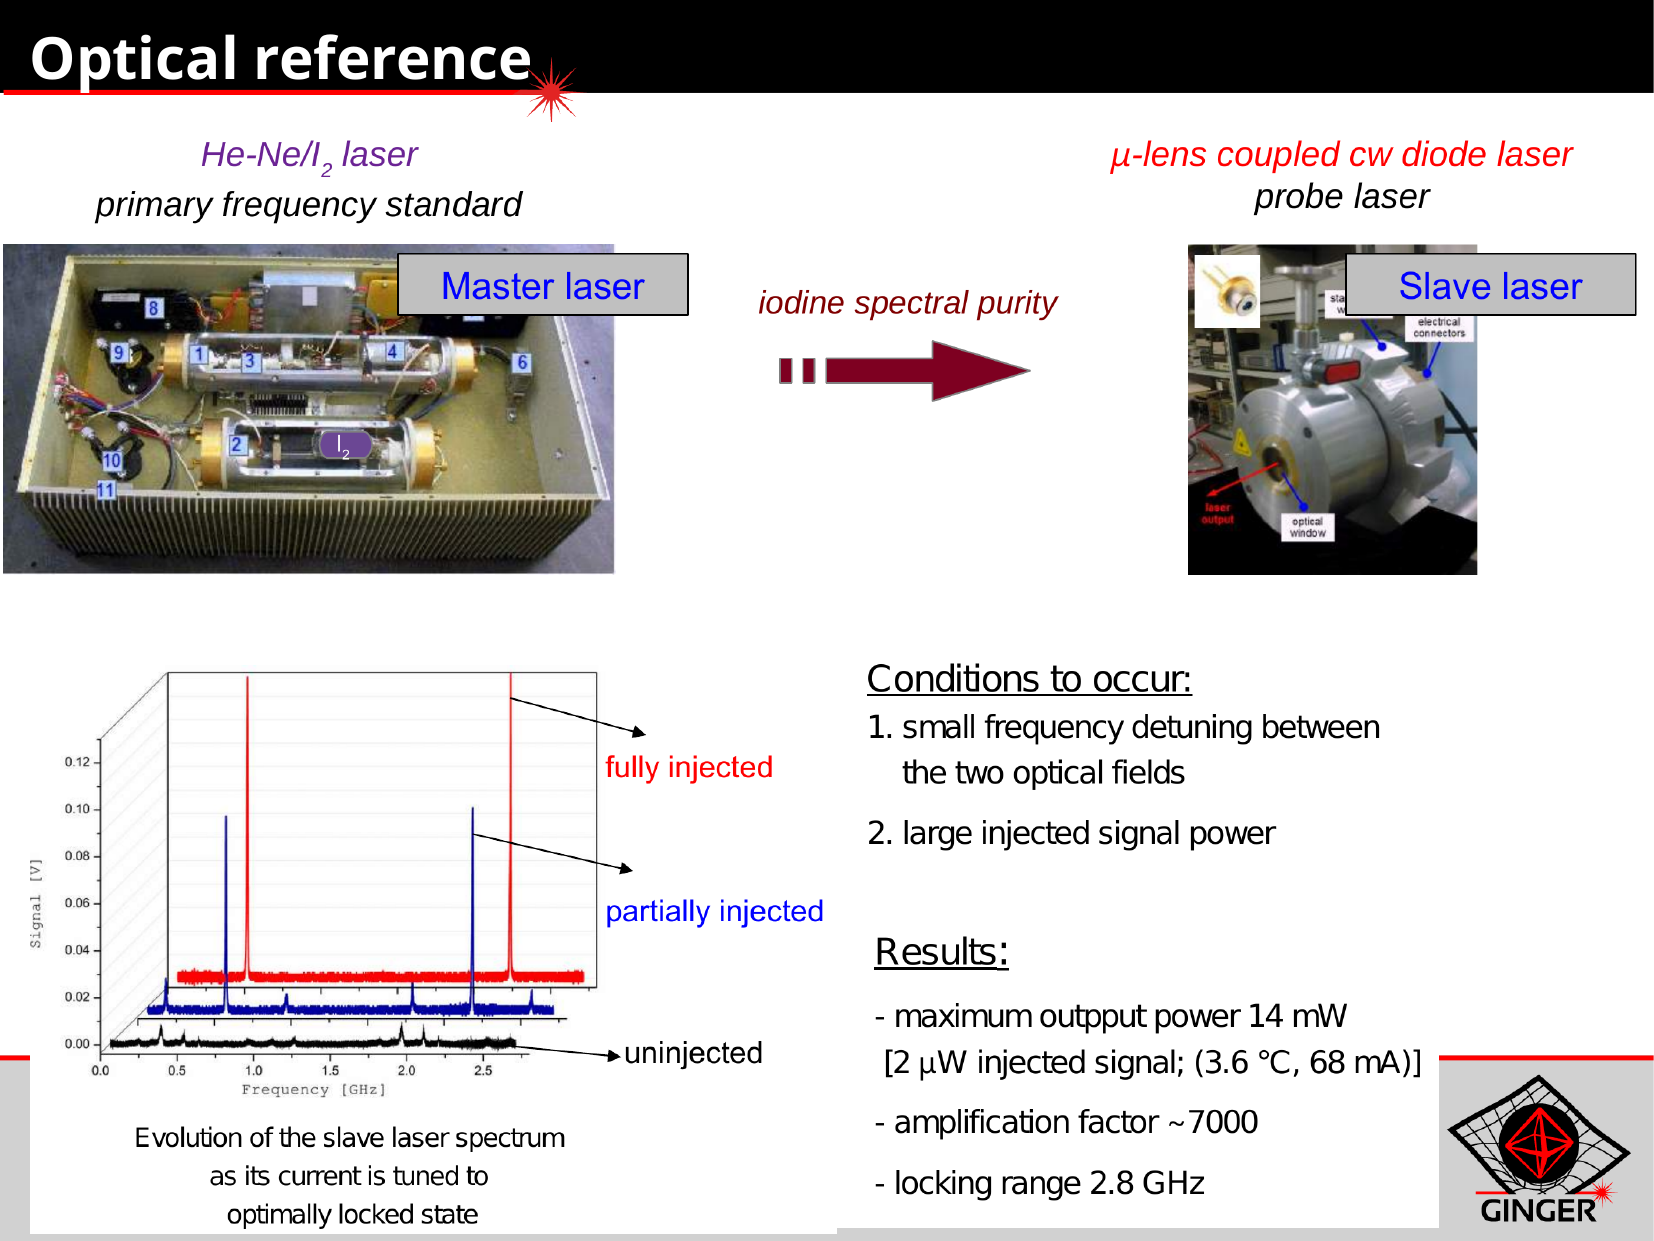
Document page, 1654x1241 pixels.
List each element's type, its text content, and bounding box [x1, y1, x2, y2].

picture [0, 0, 1654, 1241]
text_box Optical reference [15, 9, 700, 91]
